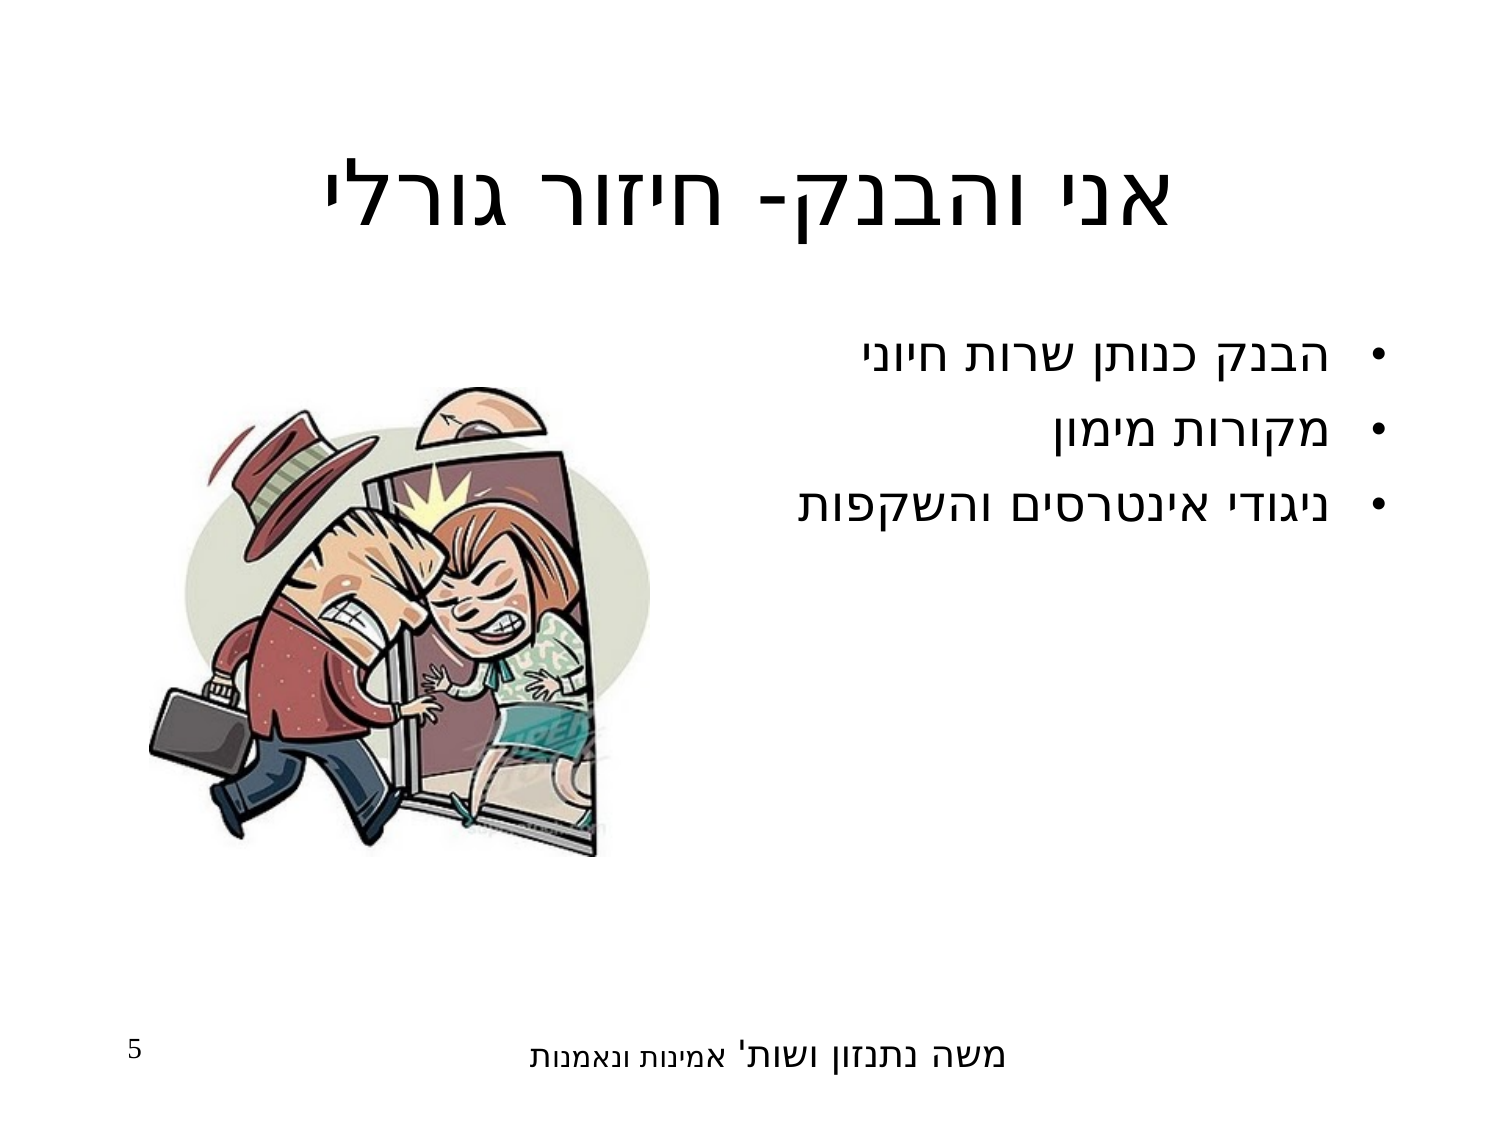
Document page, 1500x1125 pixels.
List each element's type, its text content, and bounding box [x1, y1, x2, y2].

list הבנק כנותן שרות חיוני מקורות מימון ניגודי אינטרסים והשקפות [797, 324, 1388, 978]
picture [149, 387, 650, 857]
title אני והבנק- חיזור גורלי [112, 99, 1388, 288]
